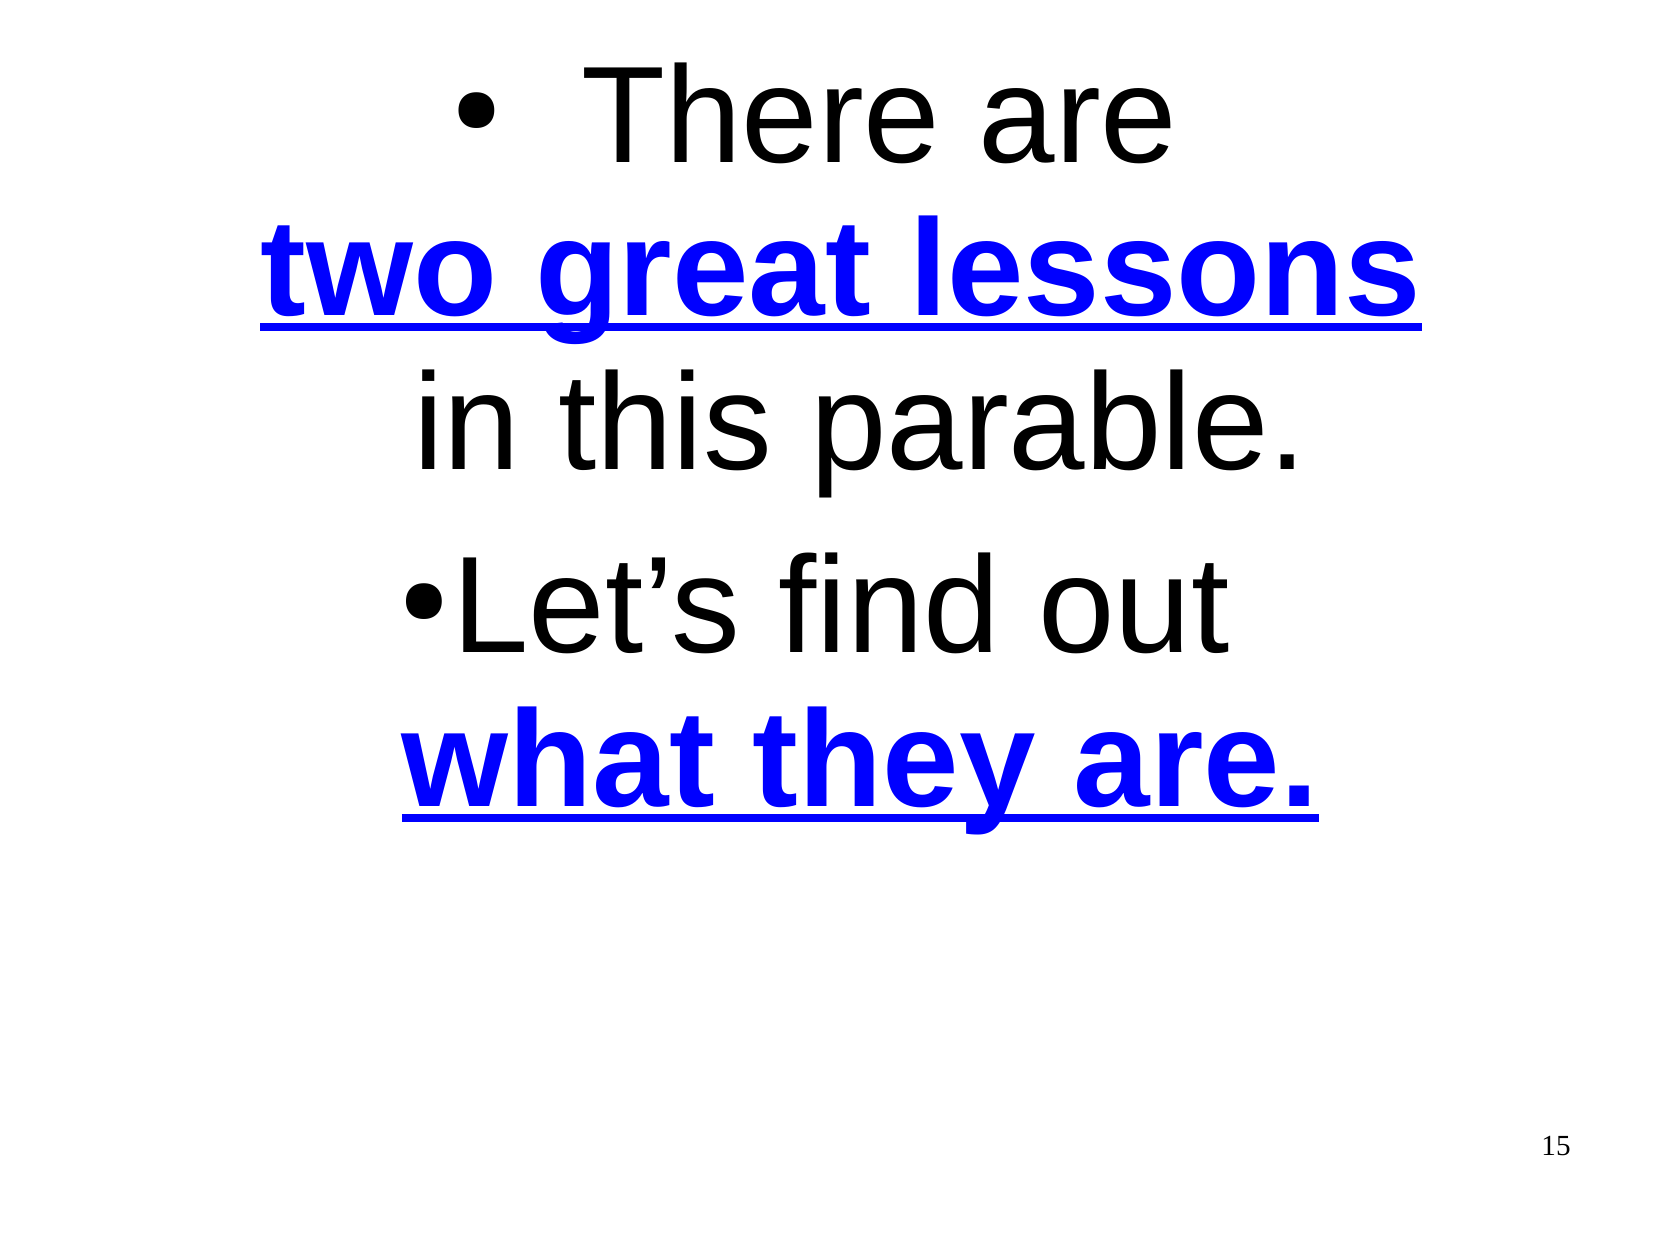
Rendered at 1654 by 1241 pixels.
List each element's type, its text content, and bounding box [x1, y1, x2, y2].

list There are two great lessons in this parable. Let’s find out what they are. [37, 37, 1613, 1238]
